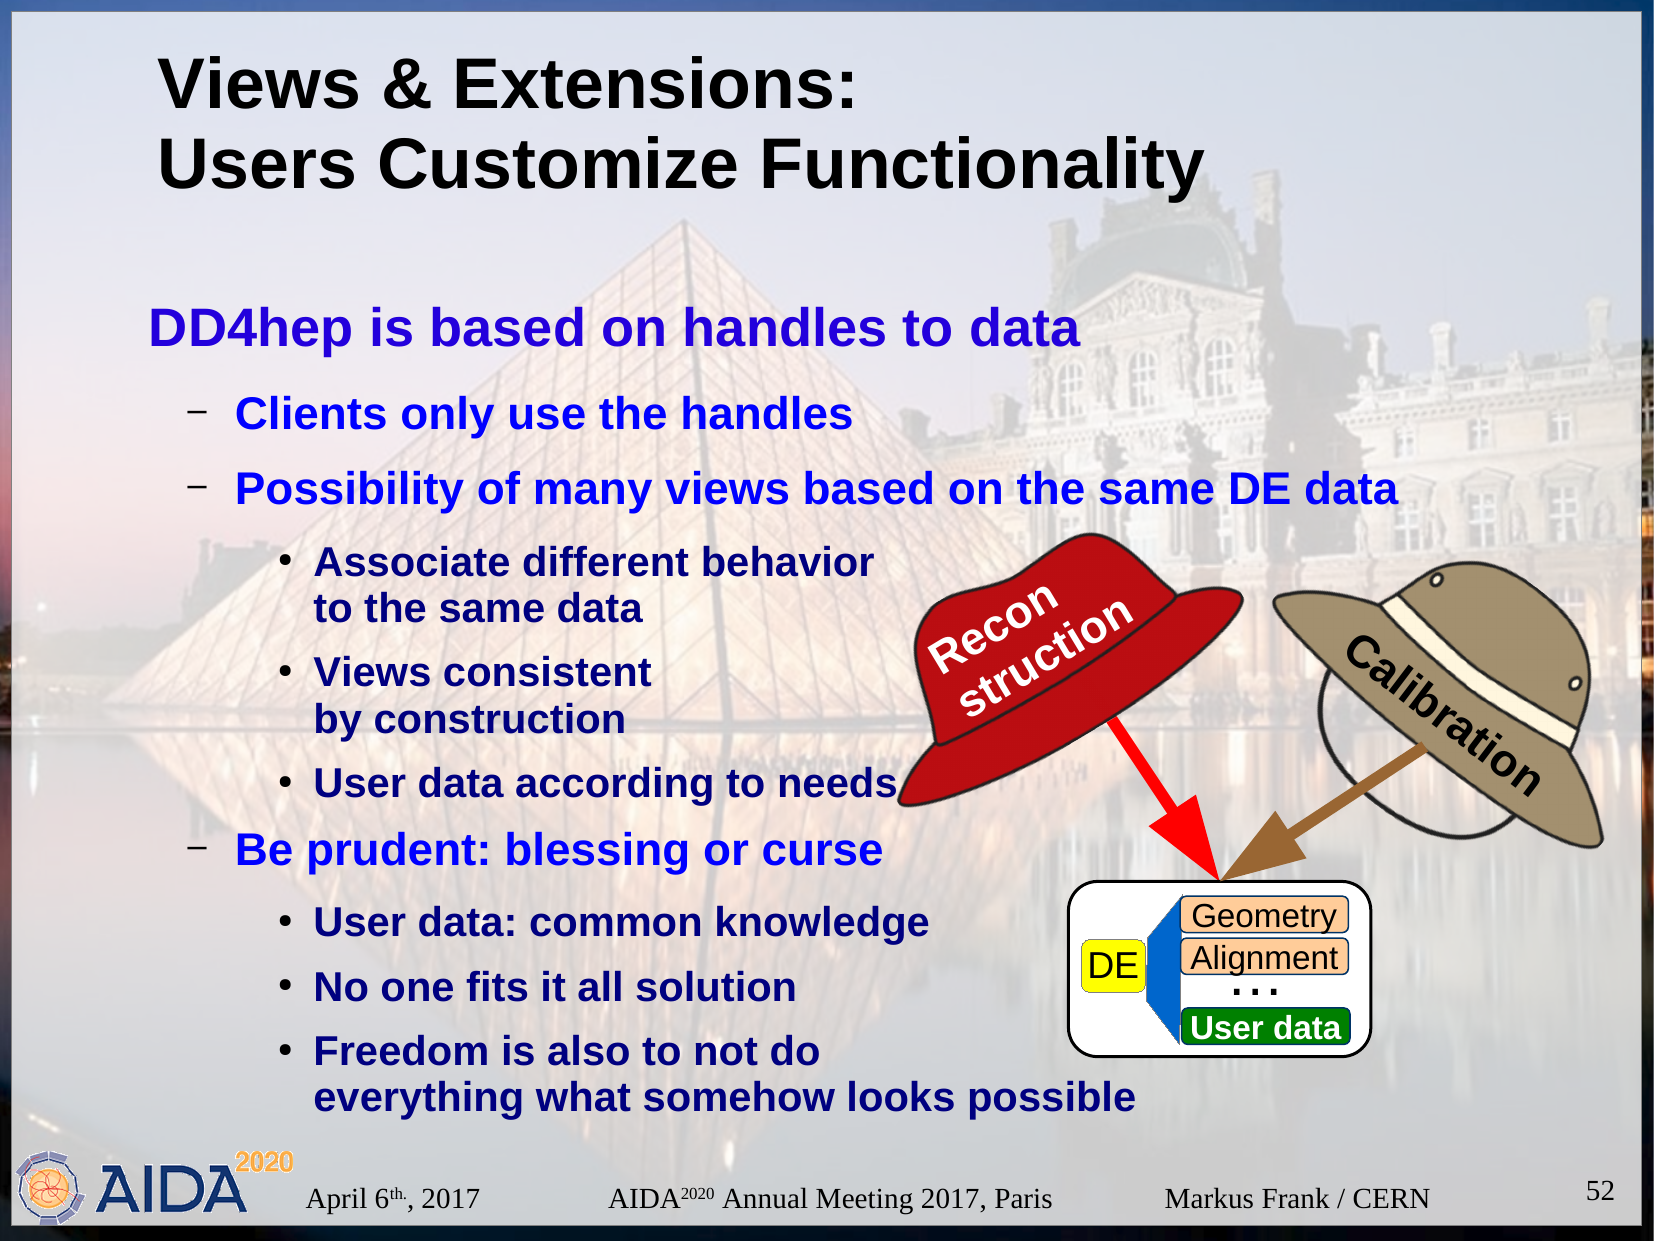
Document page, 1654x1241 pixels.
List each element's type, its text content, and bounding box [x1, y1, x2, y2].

text_box Recon struction [903, 498, 1202, 743]
picture [0, 0, 1654, 1241]
text_box Calibration [1317, 606, 1572, 823]
text_box … [1212, 935, 1315, 1034]
text_box User data [1181, 1007, 1351, 1045]
text_box DE [1081, 939, 1146, 993]
text_box [1068, 881, 1371, 1057]
text_box Alignment [1180, 938, 1212, 975]
text_box Geometry [1180, 896, 1349, 933]
title Views & Extensions: Users Customize Functionality [82, 19, 1536, 227]
list DD4hep is based on handles to data Clients only use the handles Possibility of many views based on the same DE data Associate different behavior to the same data Views consistent by construction User data according to needs Be prudent: blessing or curse User data: common knowledge No one fits it all solution Freedom is also to not do everything what somehow looks possible [78, 297, 1564, 1156]
text_box Alignment [1315, 938, 1349, 975]
